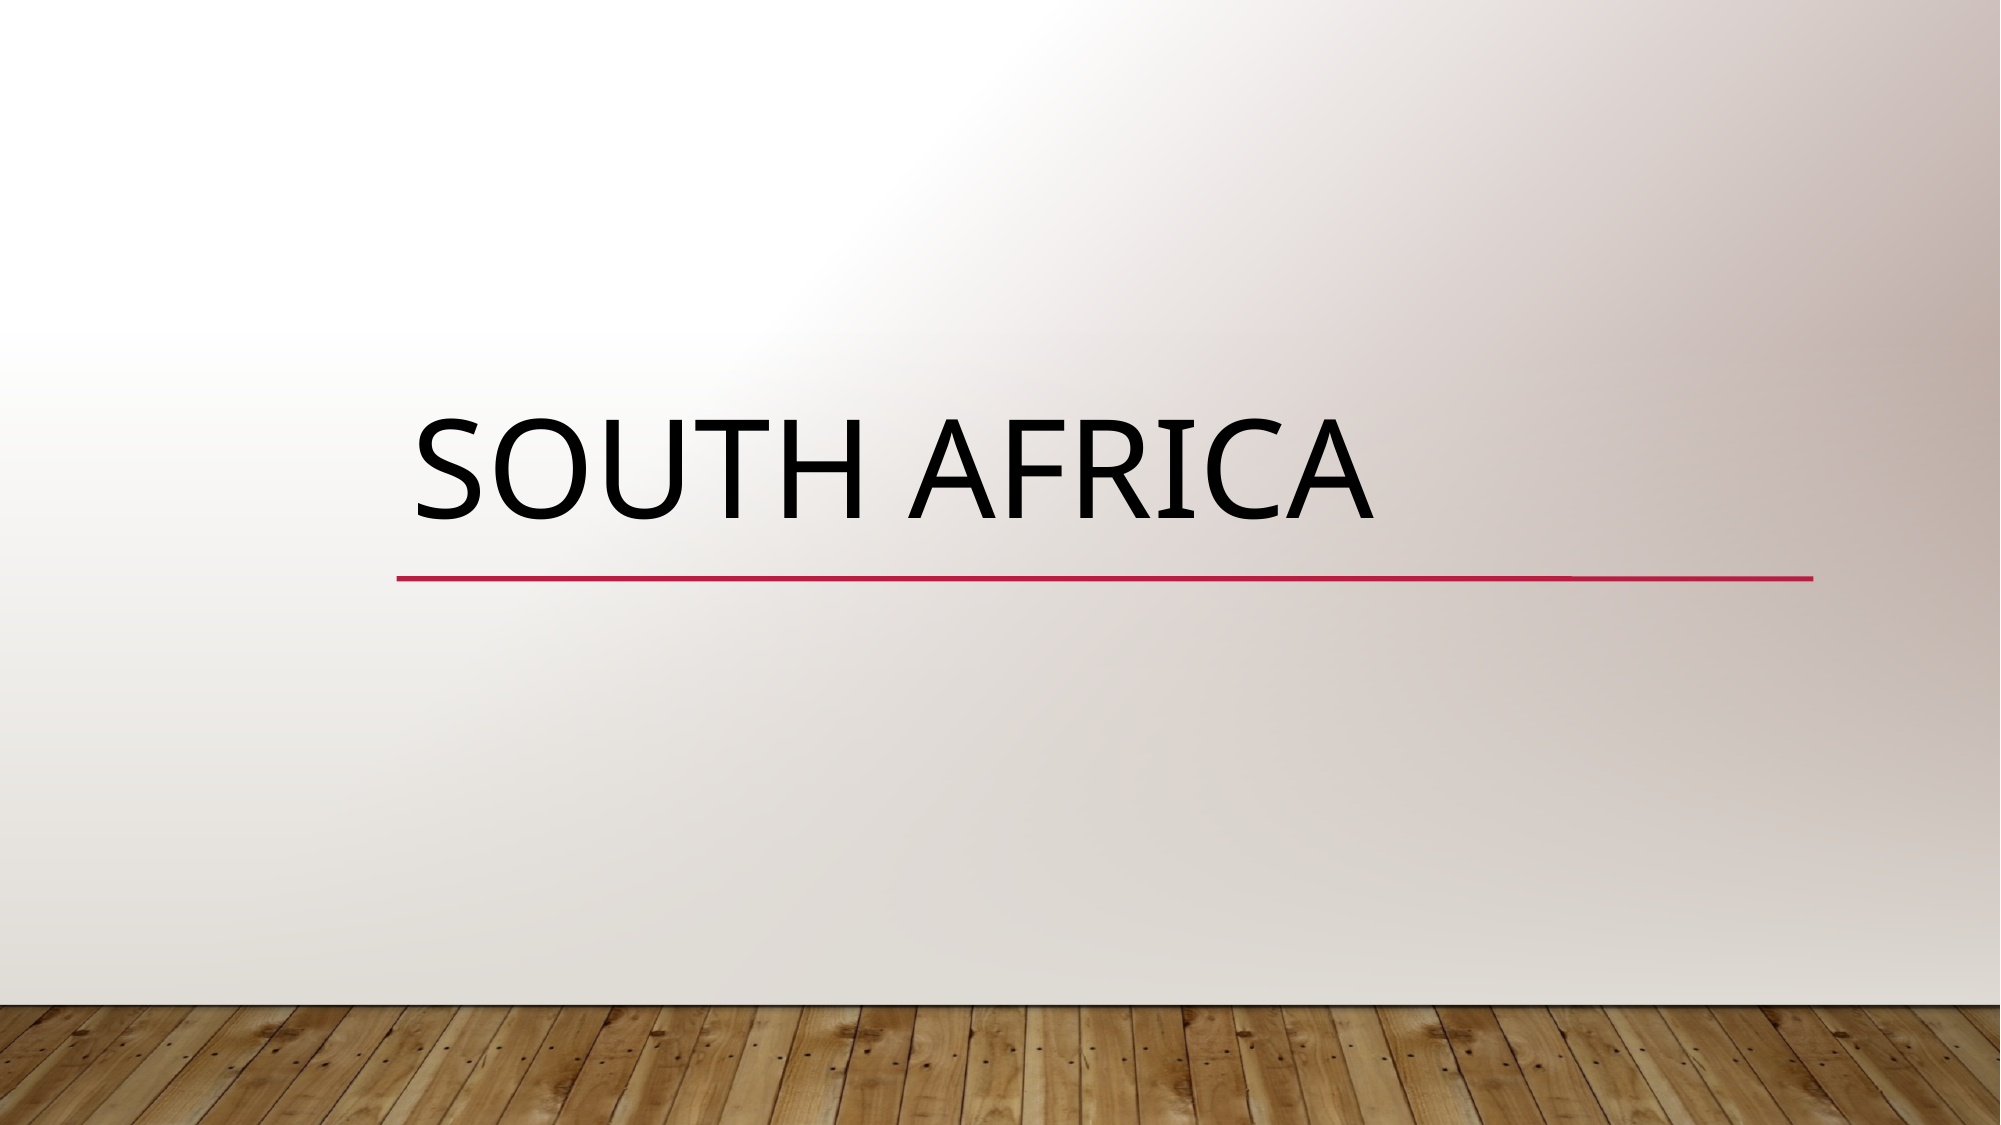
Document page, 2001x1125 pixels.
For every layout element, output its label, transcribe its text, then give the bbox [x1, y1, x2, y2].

title SOUTH AFRICA [396, 131, 1814, 549]
subtitle [396, 579, 1814, 740]
picture [0, 1005, 2000, 1125]
